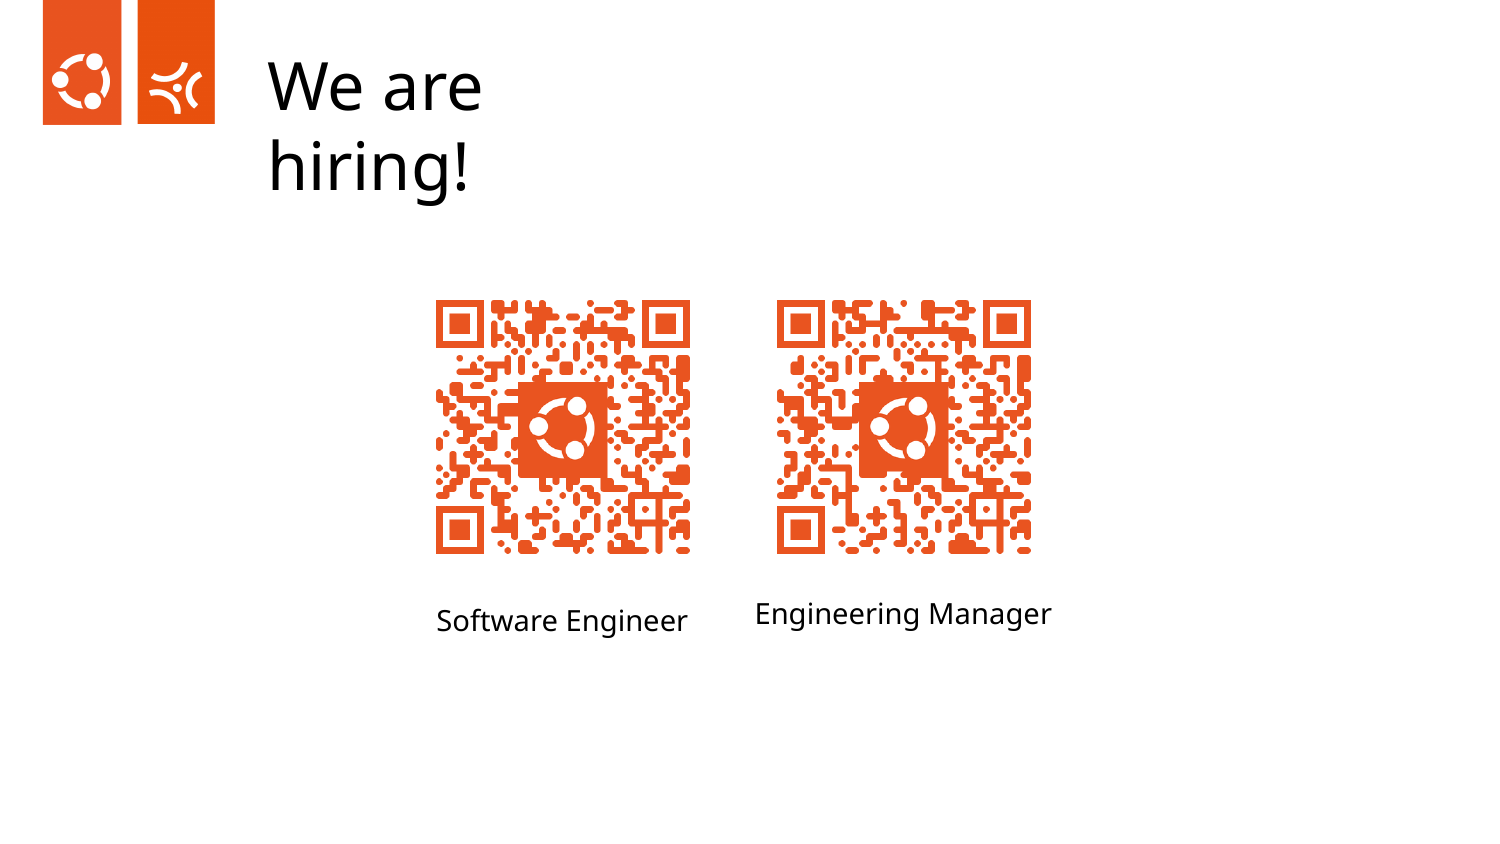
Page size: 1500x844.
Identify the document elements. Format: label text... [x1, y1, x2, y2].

picture [749, 272, 1058, 581]
picture [408, 272, 717, 581]
text_box Software Engineer [393, 587, 732, 692]
picture [137, 0, 216, 124]
title We are hiring! [267, 43, 702, 126]
text_box Engineering Manager [726, 580, 1081, 685]
